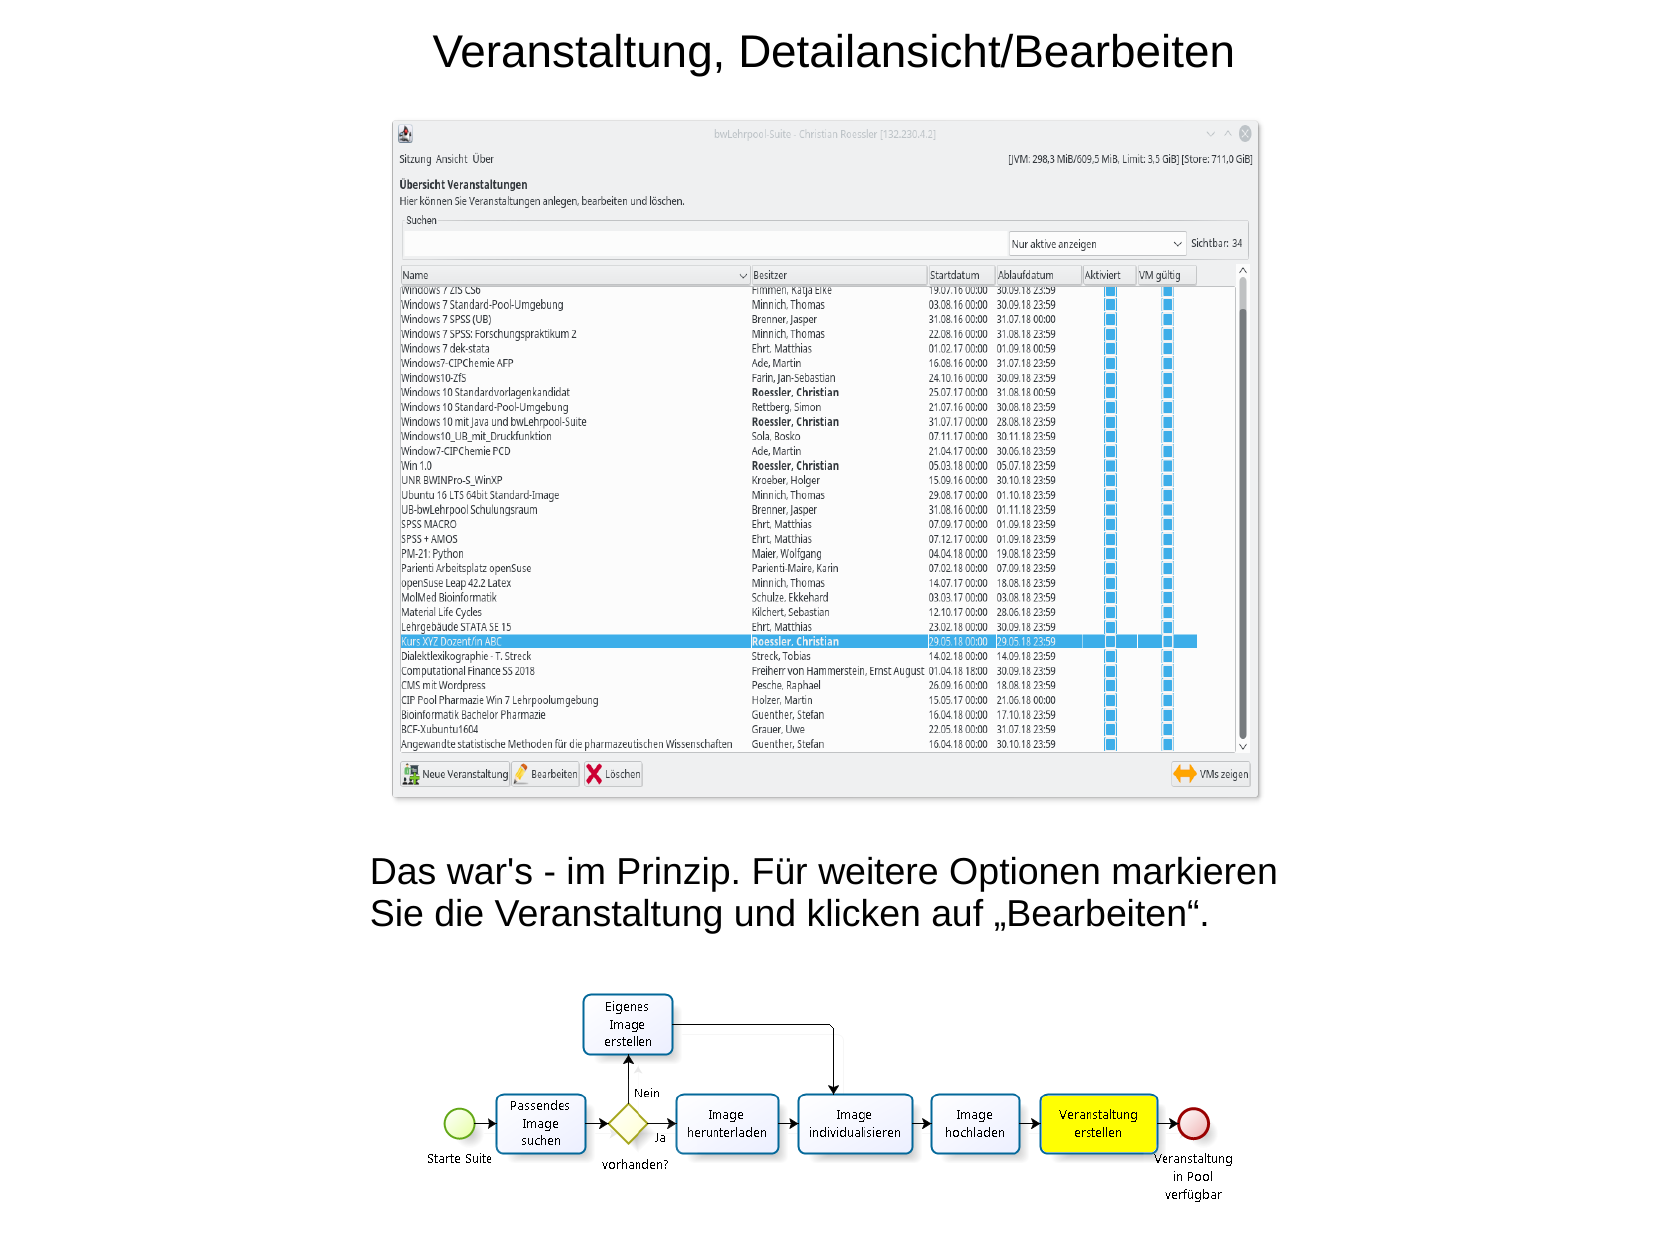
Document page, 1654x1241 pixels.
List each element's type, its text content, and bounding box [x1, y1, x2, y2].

picture [387, 114, 1267, 808]
text_box Das war's - im Prinzip. Für weitere Optionen markieren Sie die Veranstaltung und klicken auf „Bearbeiten“. [355, 843, 1299, 983]
picture [413, 983, 1241, 1216]
title Veranstaltung, Detailansicht/Bearbeiten [90, 0, 1579, 105]
